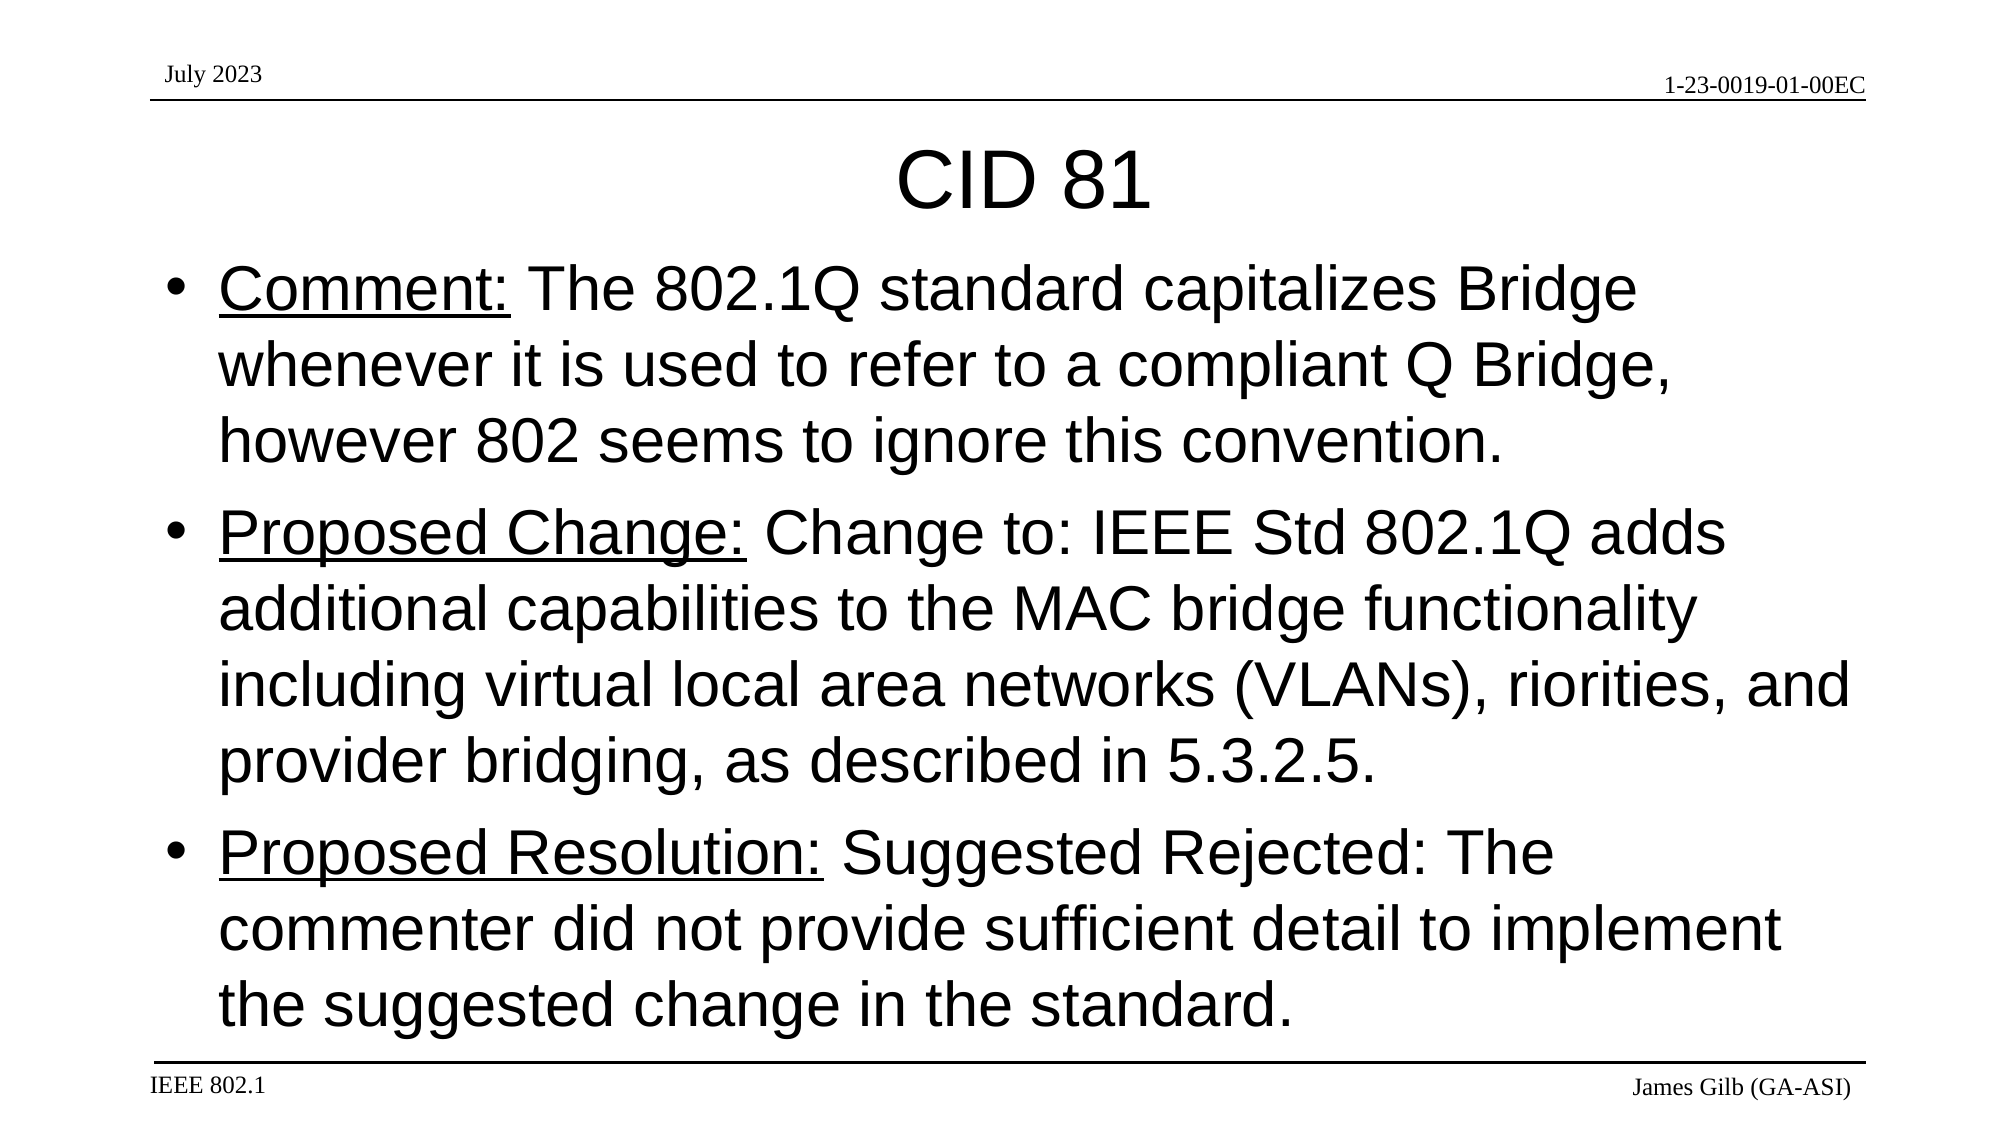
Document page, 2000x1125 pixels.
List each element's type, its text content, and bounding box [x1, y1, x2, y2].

list Comment: The 802.1Q standard capitalizes Bridge whenever it is used to refer to a compliant Q Bridge, however 802 seems to ignore this convention. Proposed Change: Change to: IEEE Std 802.1Q adds additional capabilities to the MAC bridge functionality including virtual local area networks (VLANs), riorities, and provider bridging, as described in 5.3.2.5. Proposed Resolution: Suggested Rejected: The commenter did not provide sufficient detail to implement the suggested change in the standard. [149, 239, 1900, 1051]
title CID 81 [149, 112, 1900, 238]
